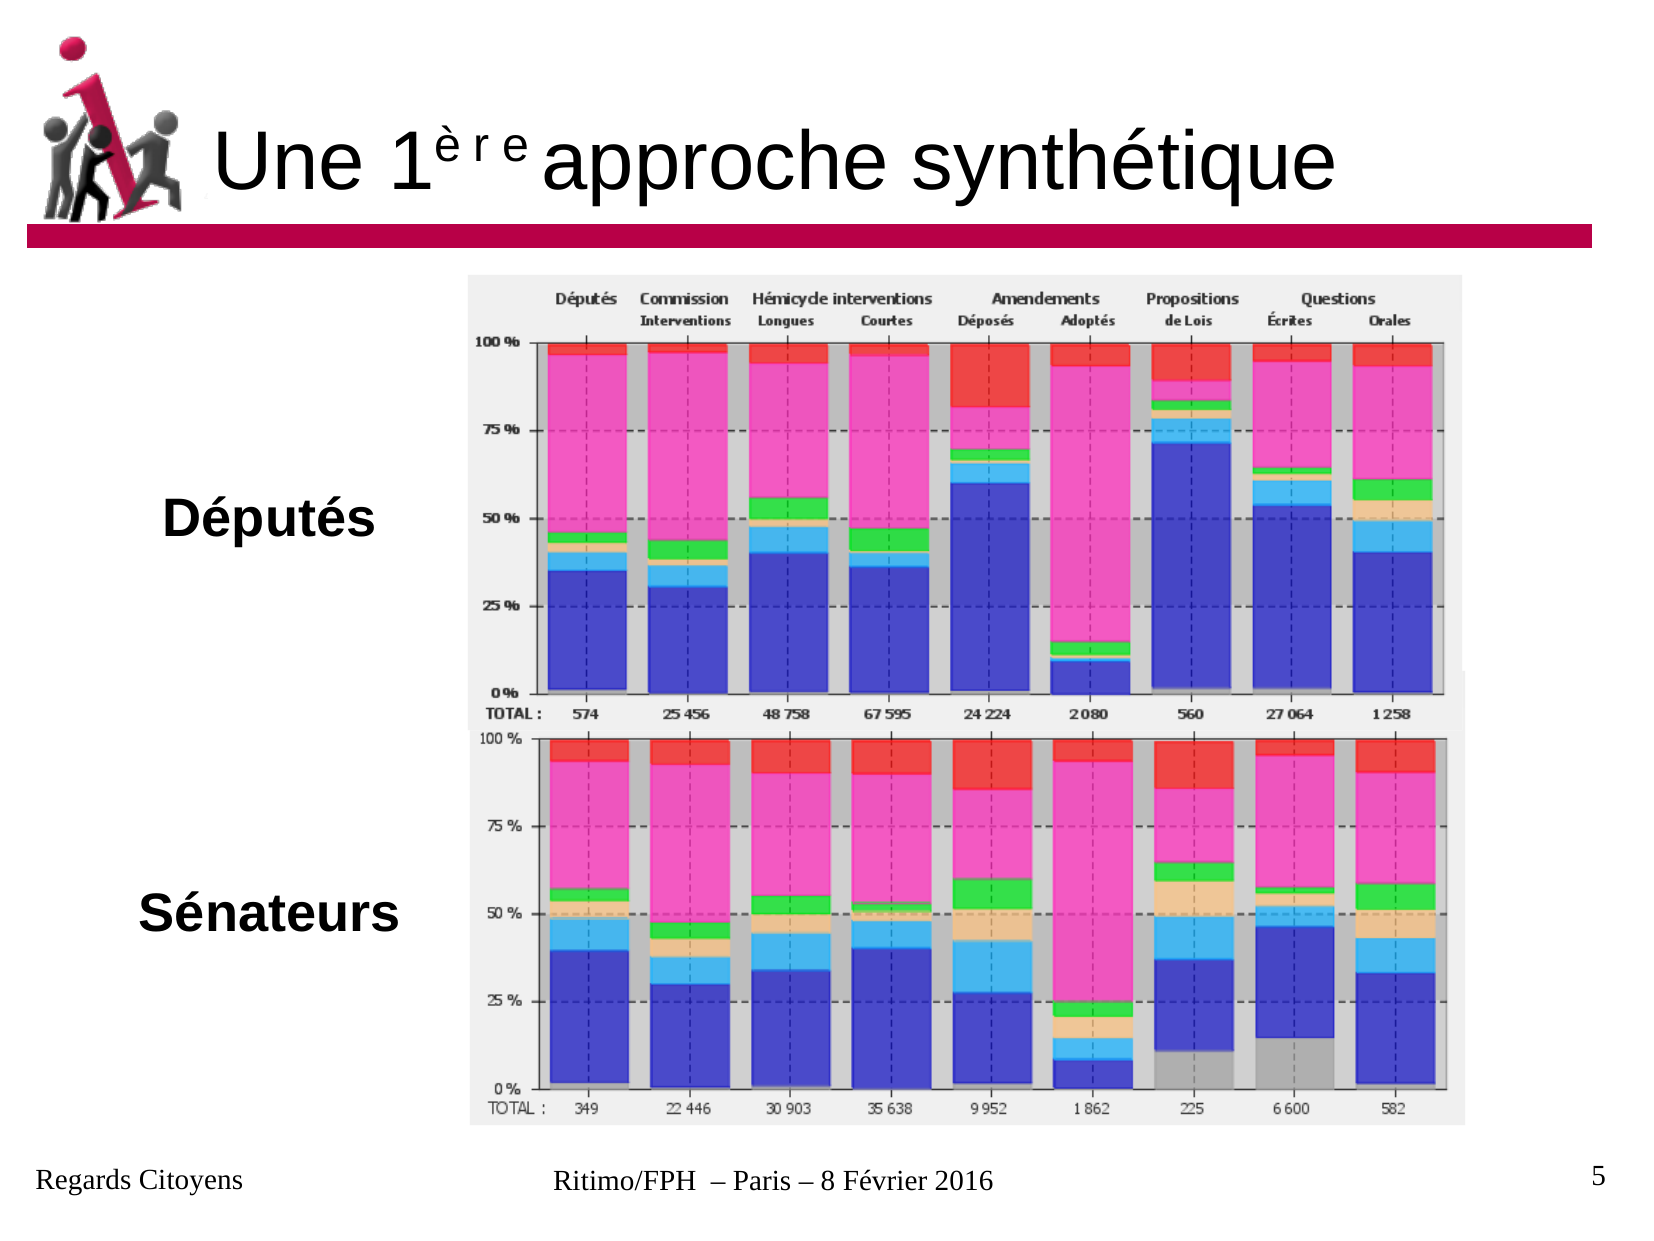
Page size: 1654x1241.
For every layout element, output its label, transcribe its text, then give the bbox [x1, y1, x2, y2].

title Une 1èreapproche synthétique [212, 64, 1601, 258]
text_box Députés [147, 479, 414, 556]
picture [27, 31, 208, 224]
picture [458, 265, 1474, 1134]
text_box Sénateurs [124, 875, 420, 951]
